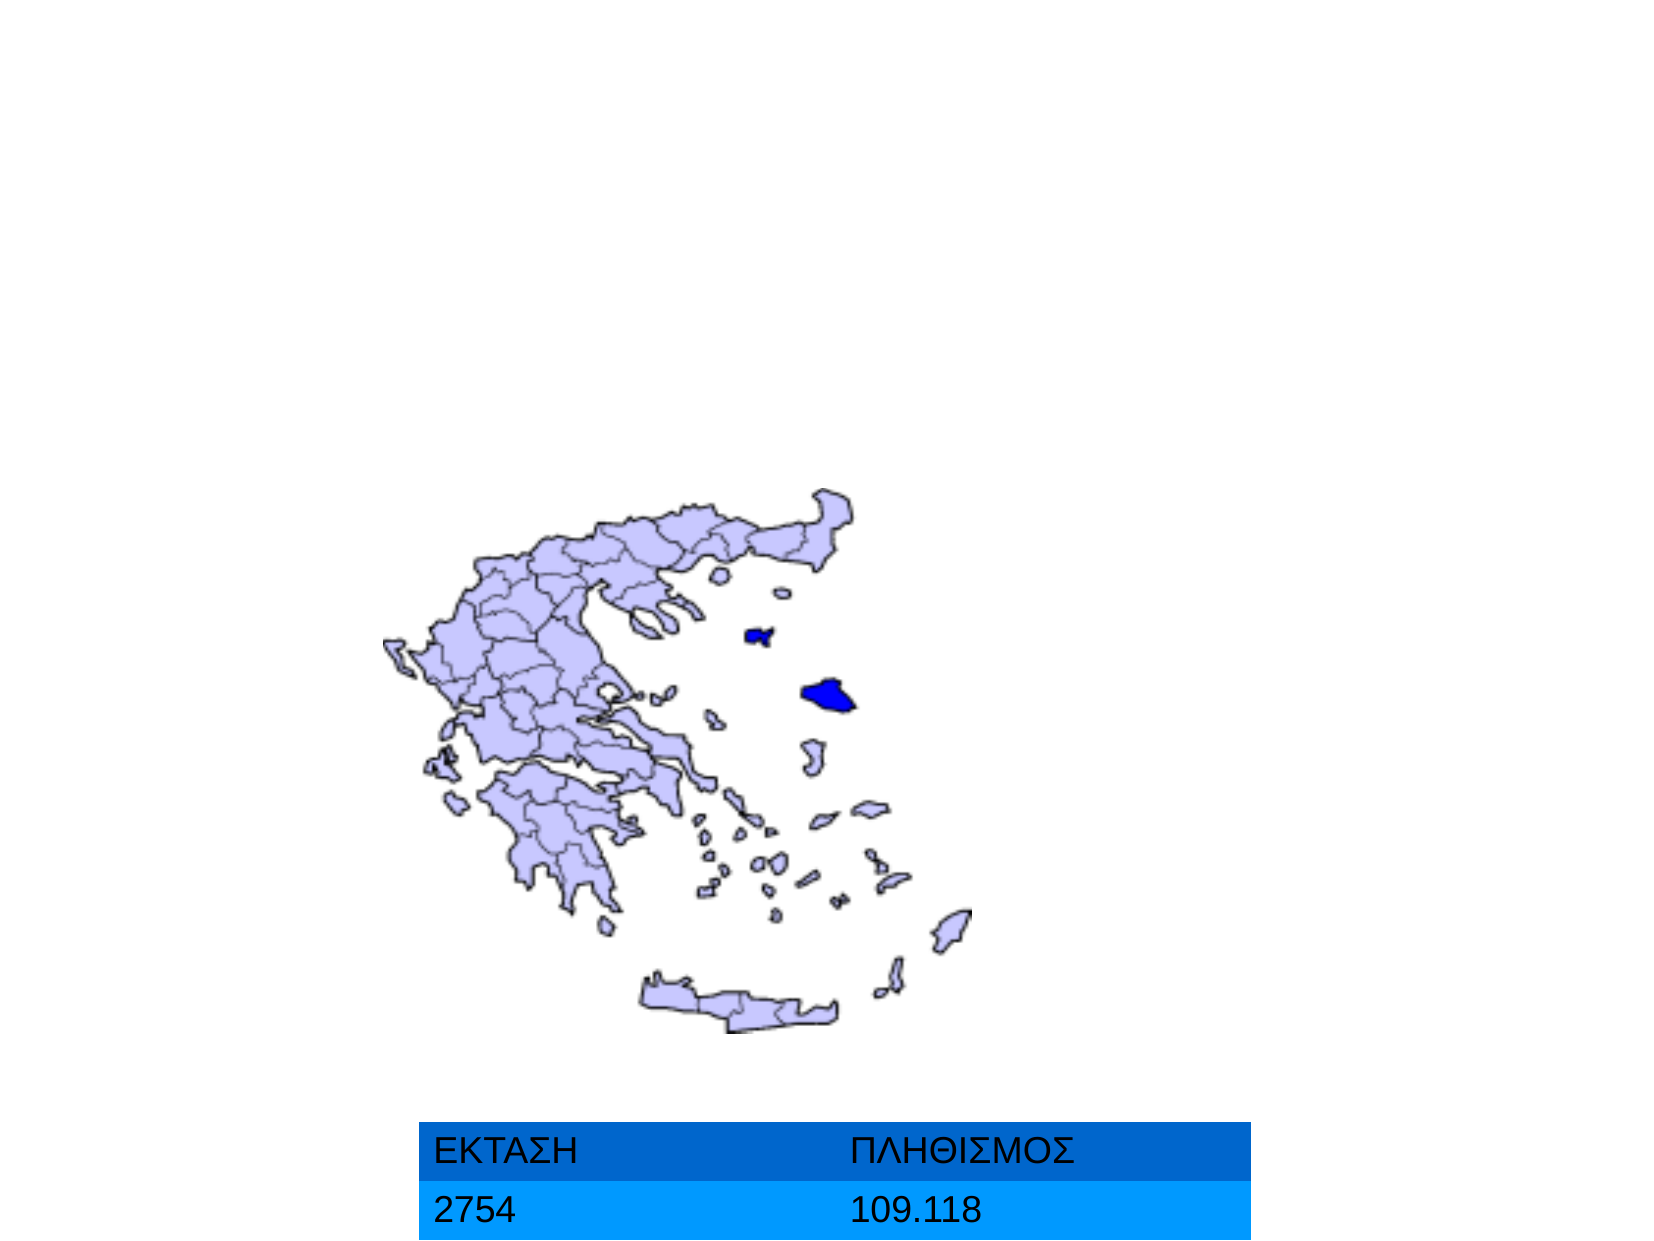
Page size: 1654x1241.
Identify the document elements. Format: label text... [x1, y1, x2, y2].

table_cell 109.118 [835, 1181, 1251, 1240]
picture [383, 488, 972, 1034]
table_cell 2754 [419, 1181, 835, 1240]
table_header ΕΚΤΑΣΗ [419, 1122, 835, 1181]
table_header ΠΛΗΘΙΣΜΟΣ [835, 1122, 1251, 1181]
